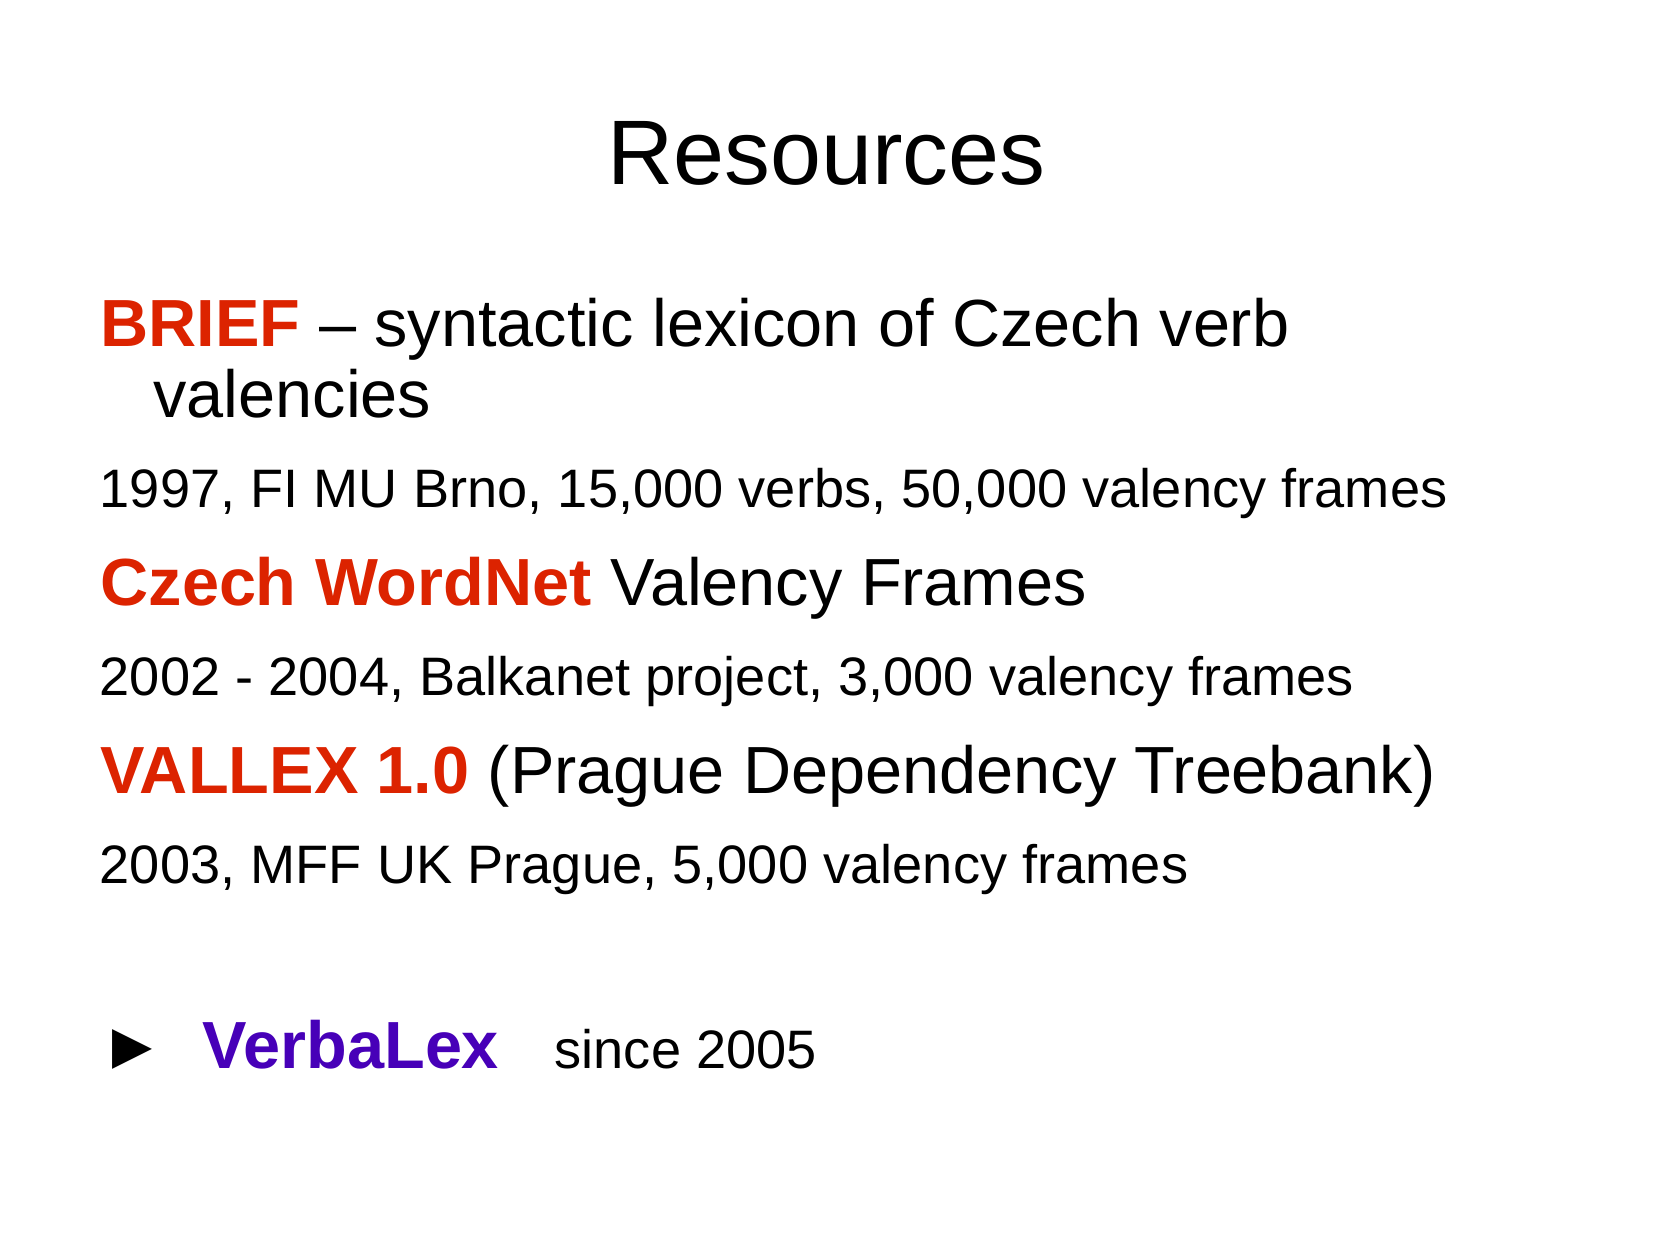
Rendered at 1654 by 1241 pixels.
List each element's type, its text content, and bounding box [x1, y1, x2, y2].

title Resources [82, 56, 1571, 250]
list BRIEF – syntactic lexicon of Czech verb valencies 1997, FI MU Brno, 15,000 verbs, 50,000 valency frames Czech WordNet Valency Frames 2002 - 2004, Balkanet project, 3,000 valency frames VALLEX 1.0 (Prague Dependency Treebank) 2003, MFF UK Prague, 5,000 valency frames ► VerbaLex since 2005 [82, 290, 1571, 1094]
